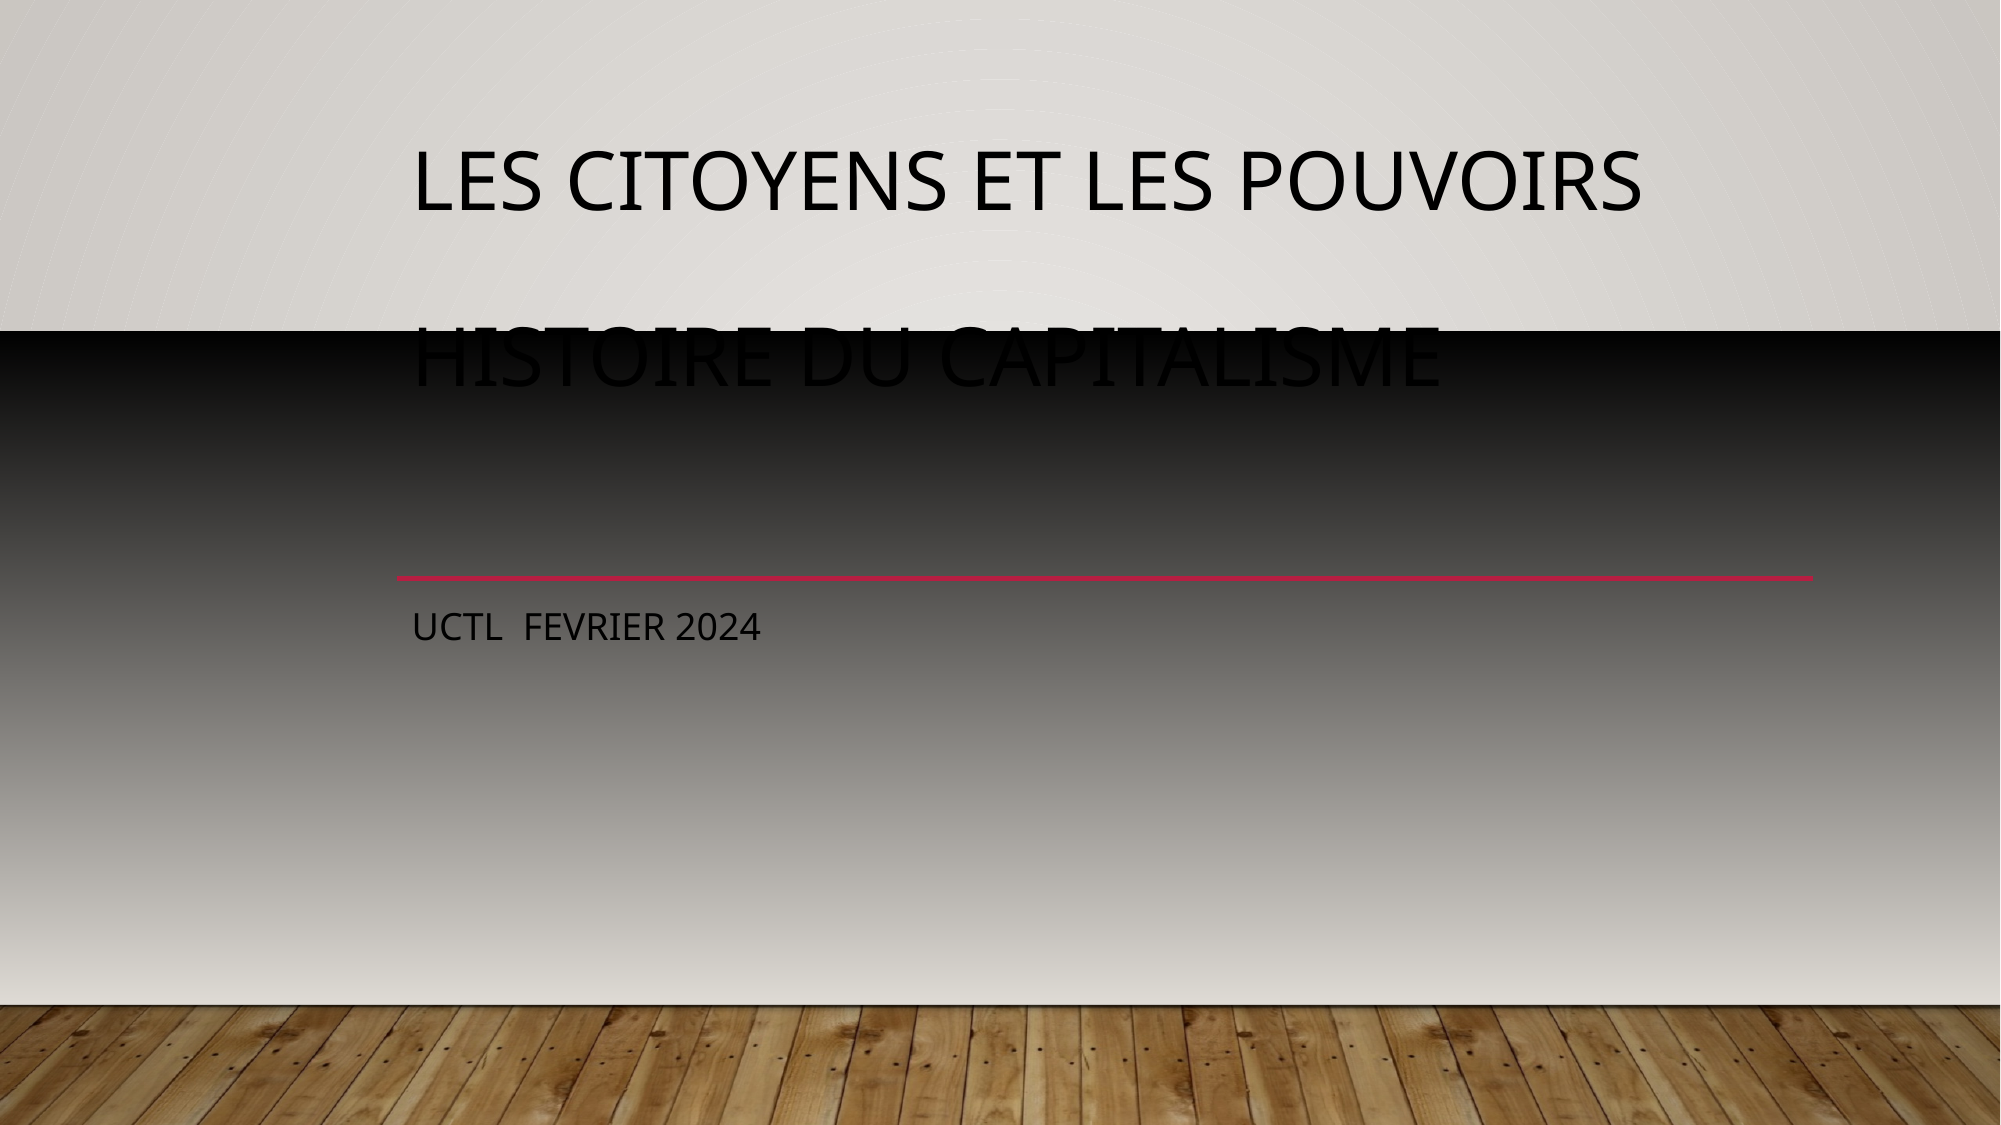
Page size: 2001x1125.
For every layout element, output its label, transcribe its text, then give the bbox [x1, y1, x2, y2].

title Les citoyens et les pouvoirs Histoire du capitalisme [396, 131, 1814, 549]
subtitle UCTL fevrier 2024 [396, 579, 1814, 740]
